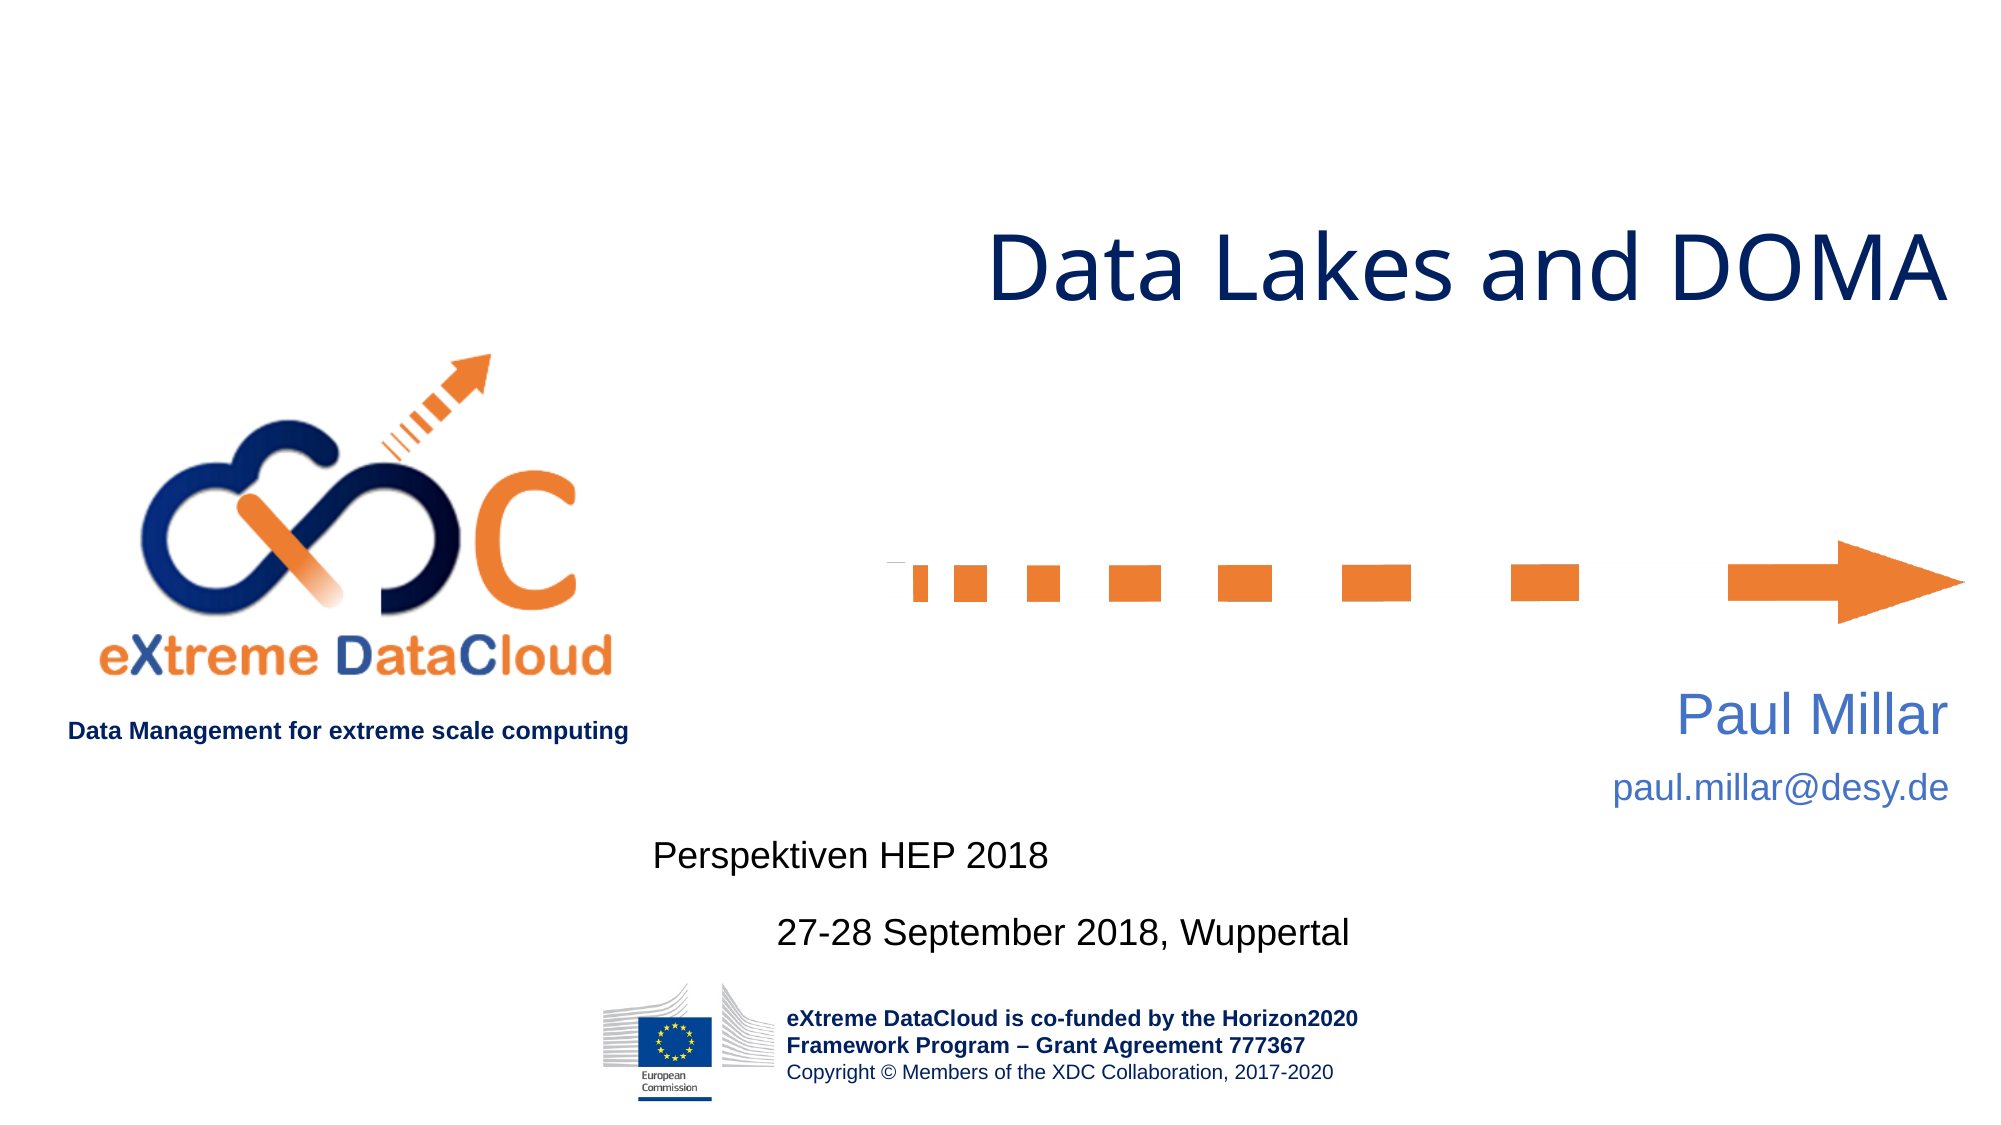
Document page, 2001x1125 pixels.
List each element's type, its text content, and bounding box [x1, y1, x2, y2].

title Data Lakes and DOMA [736, 154, 1965, 373]
text_box 27-28 September 2018, Wuppertal [761, 903, 1365, 961]
list Paul Millar paul.millar@desy.de [1161, 676, 1965, 839]
text_box Perspektiven HEP 2018 [637, 826, 1459, 884]
picture [887, 540, 1965, 624]
picture [558, 977, 816, 1106]
picture [35, 334, 664, 725]
